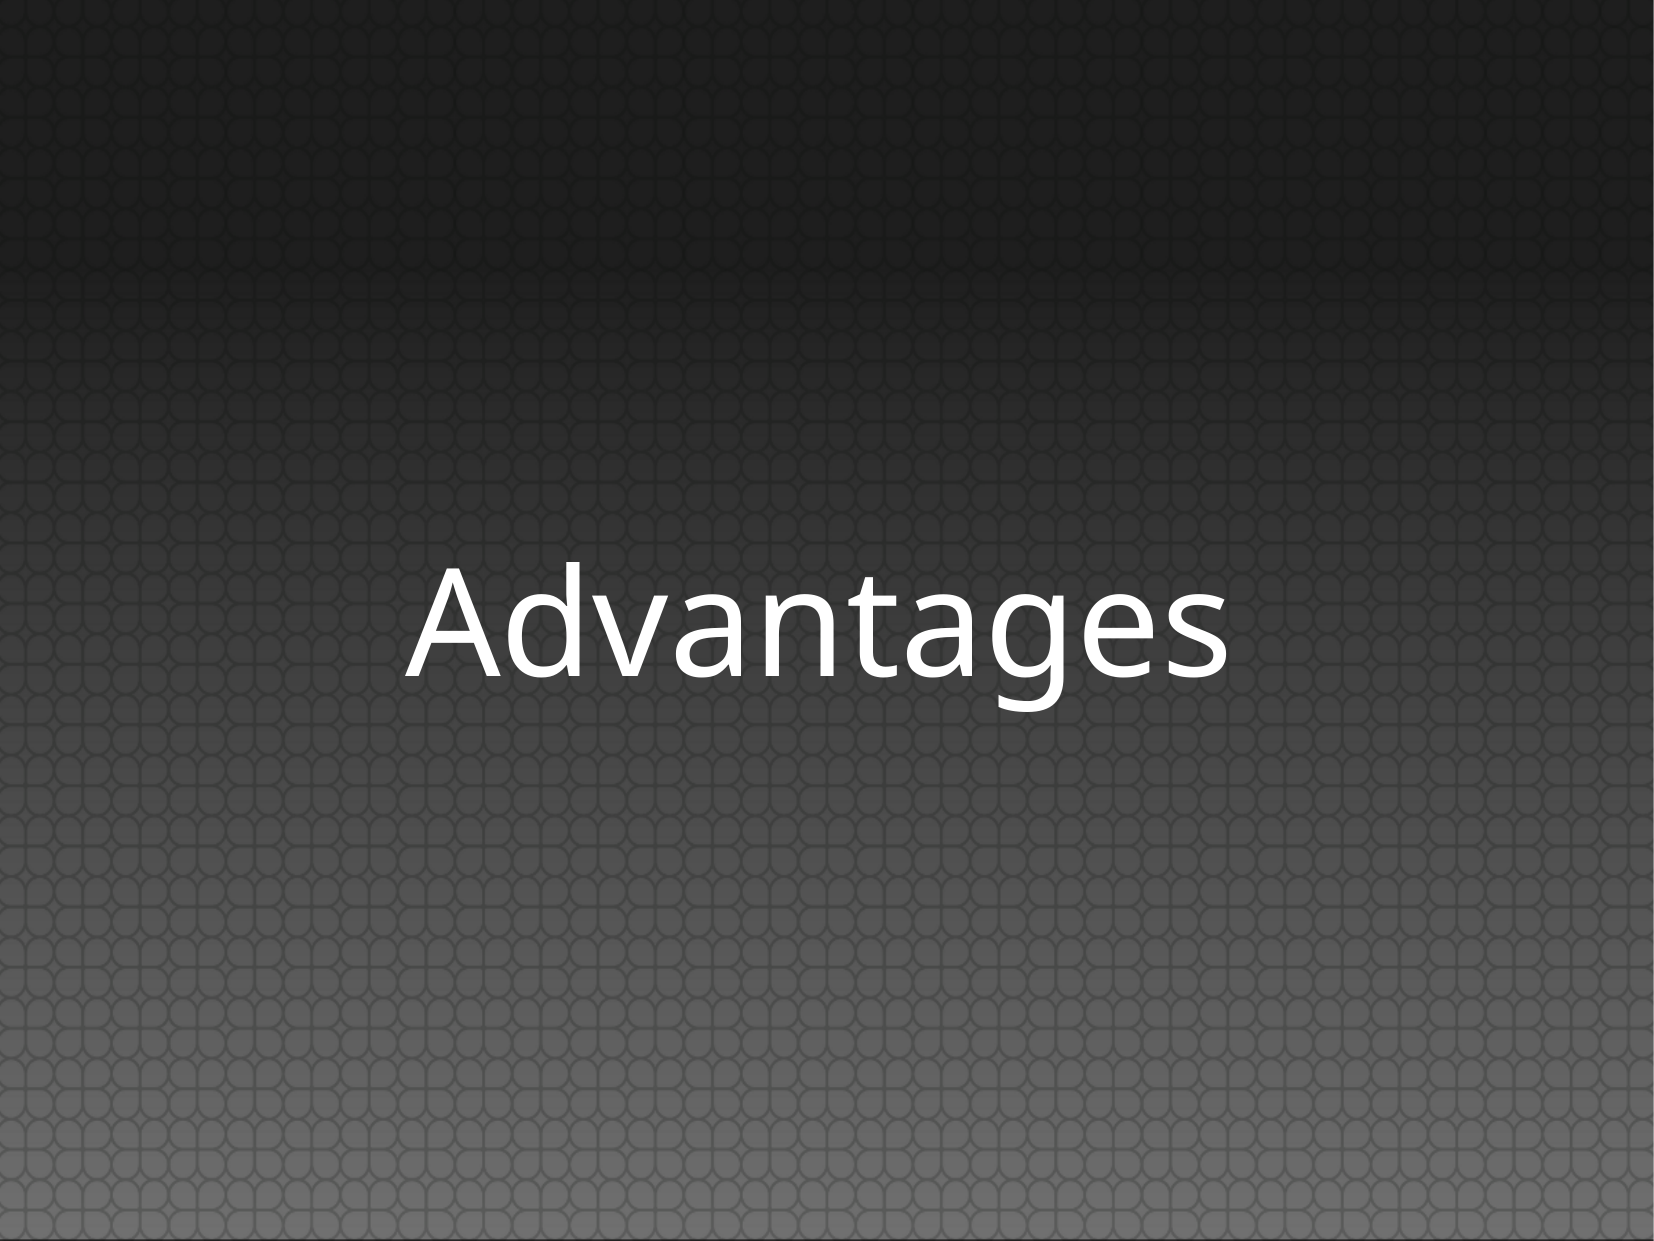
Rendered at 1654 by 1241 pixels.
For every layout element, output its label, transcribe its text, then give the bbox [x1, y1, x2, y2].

picture [0, 0, 1654, 1241]
title Advantages [75, 525, 1564, 713]
